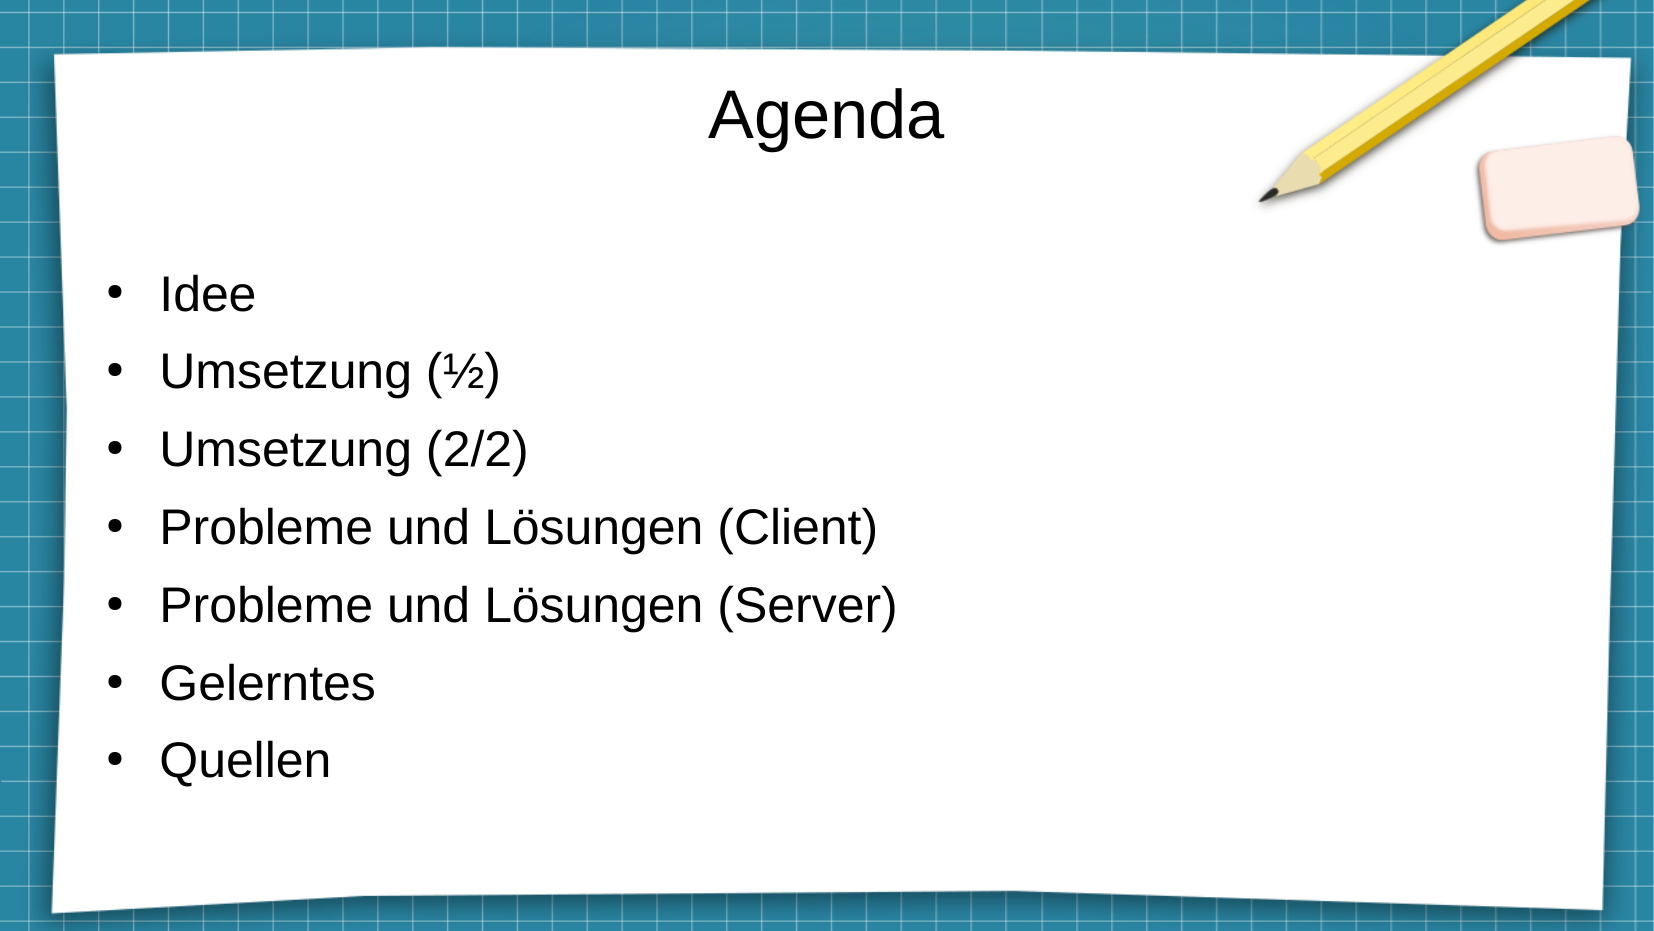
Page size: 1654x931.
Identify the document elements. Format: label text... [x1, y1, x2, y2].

title Agenda [82, 37, 1571, 193]
list Idee Umsetzung (½) Umsetzung (2/2) Probleme und Lösungen (Client) Probleme und Lösungen (Server) Gelerntes Quellen [88, 265, 1577, 806]
picture [0, 0, 1654, 931]
